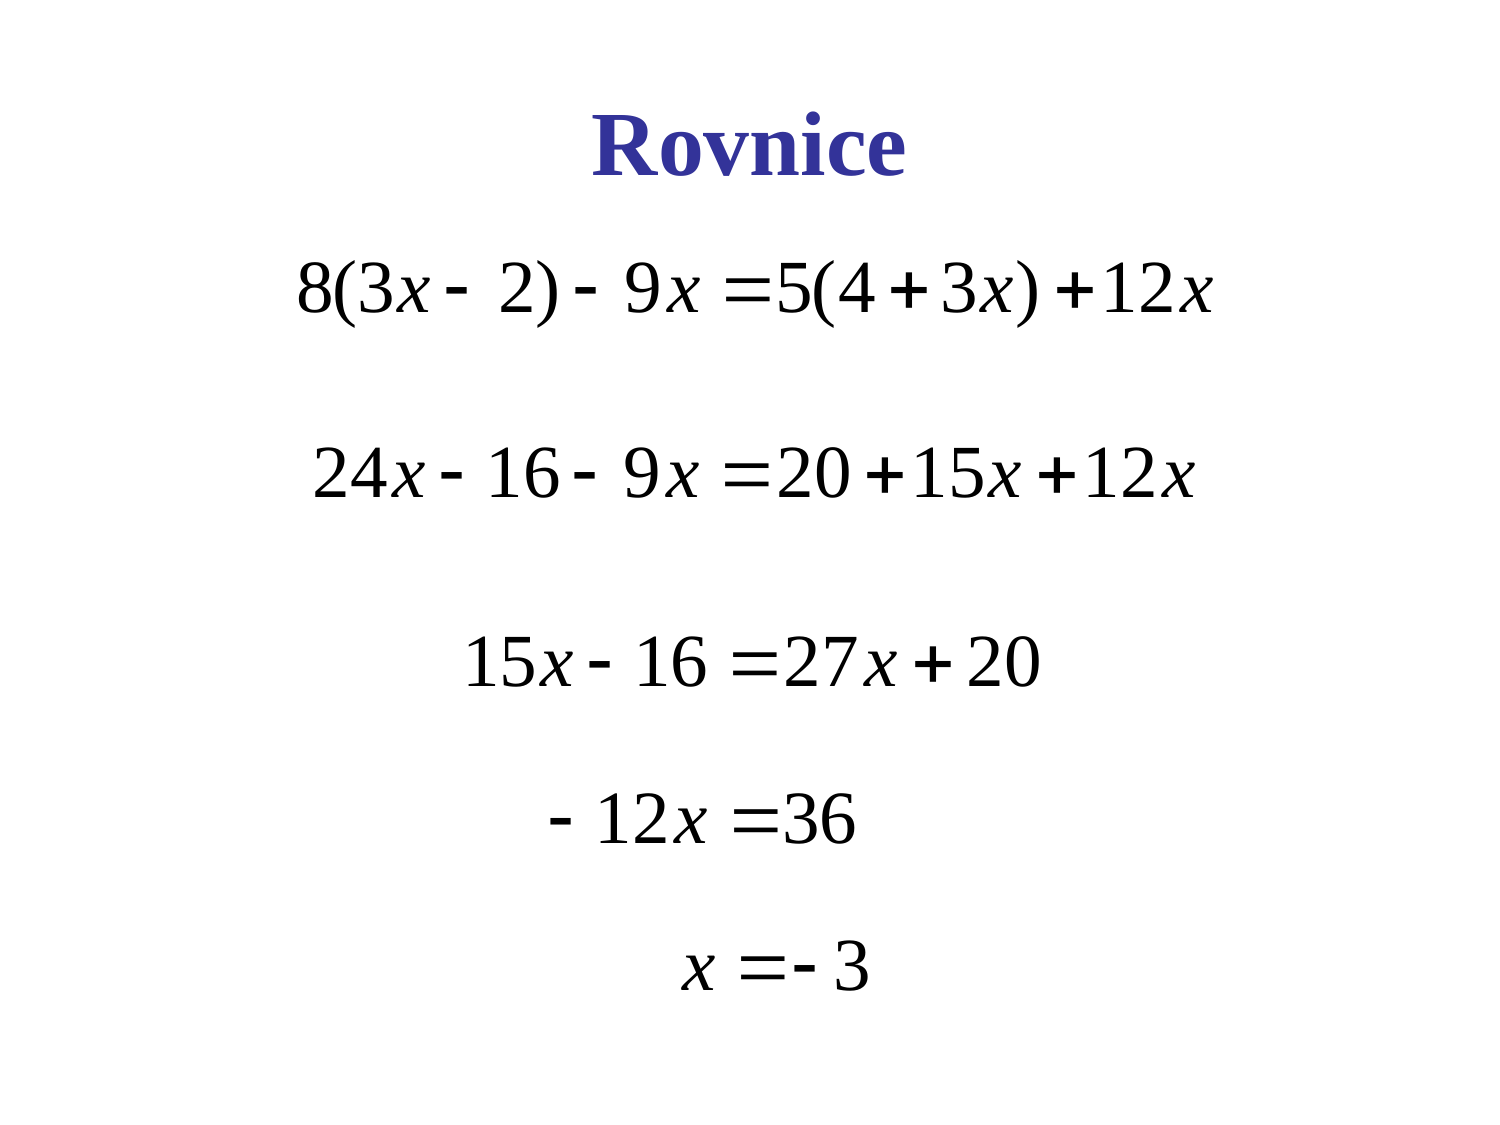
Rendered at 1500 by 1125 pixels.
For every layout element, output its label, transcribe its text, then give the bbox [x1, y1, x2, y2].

chart [301, 428, 1210, 517]
text_box Rovnice [75, 45, 1426, 233]
chart [537, 774, 870, 863]
chart [288, 243, 1228, 344]
chart [667, 921, 880, 1010]
chart [458, 617, 1054, 706]
